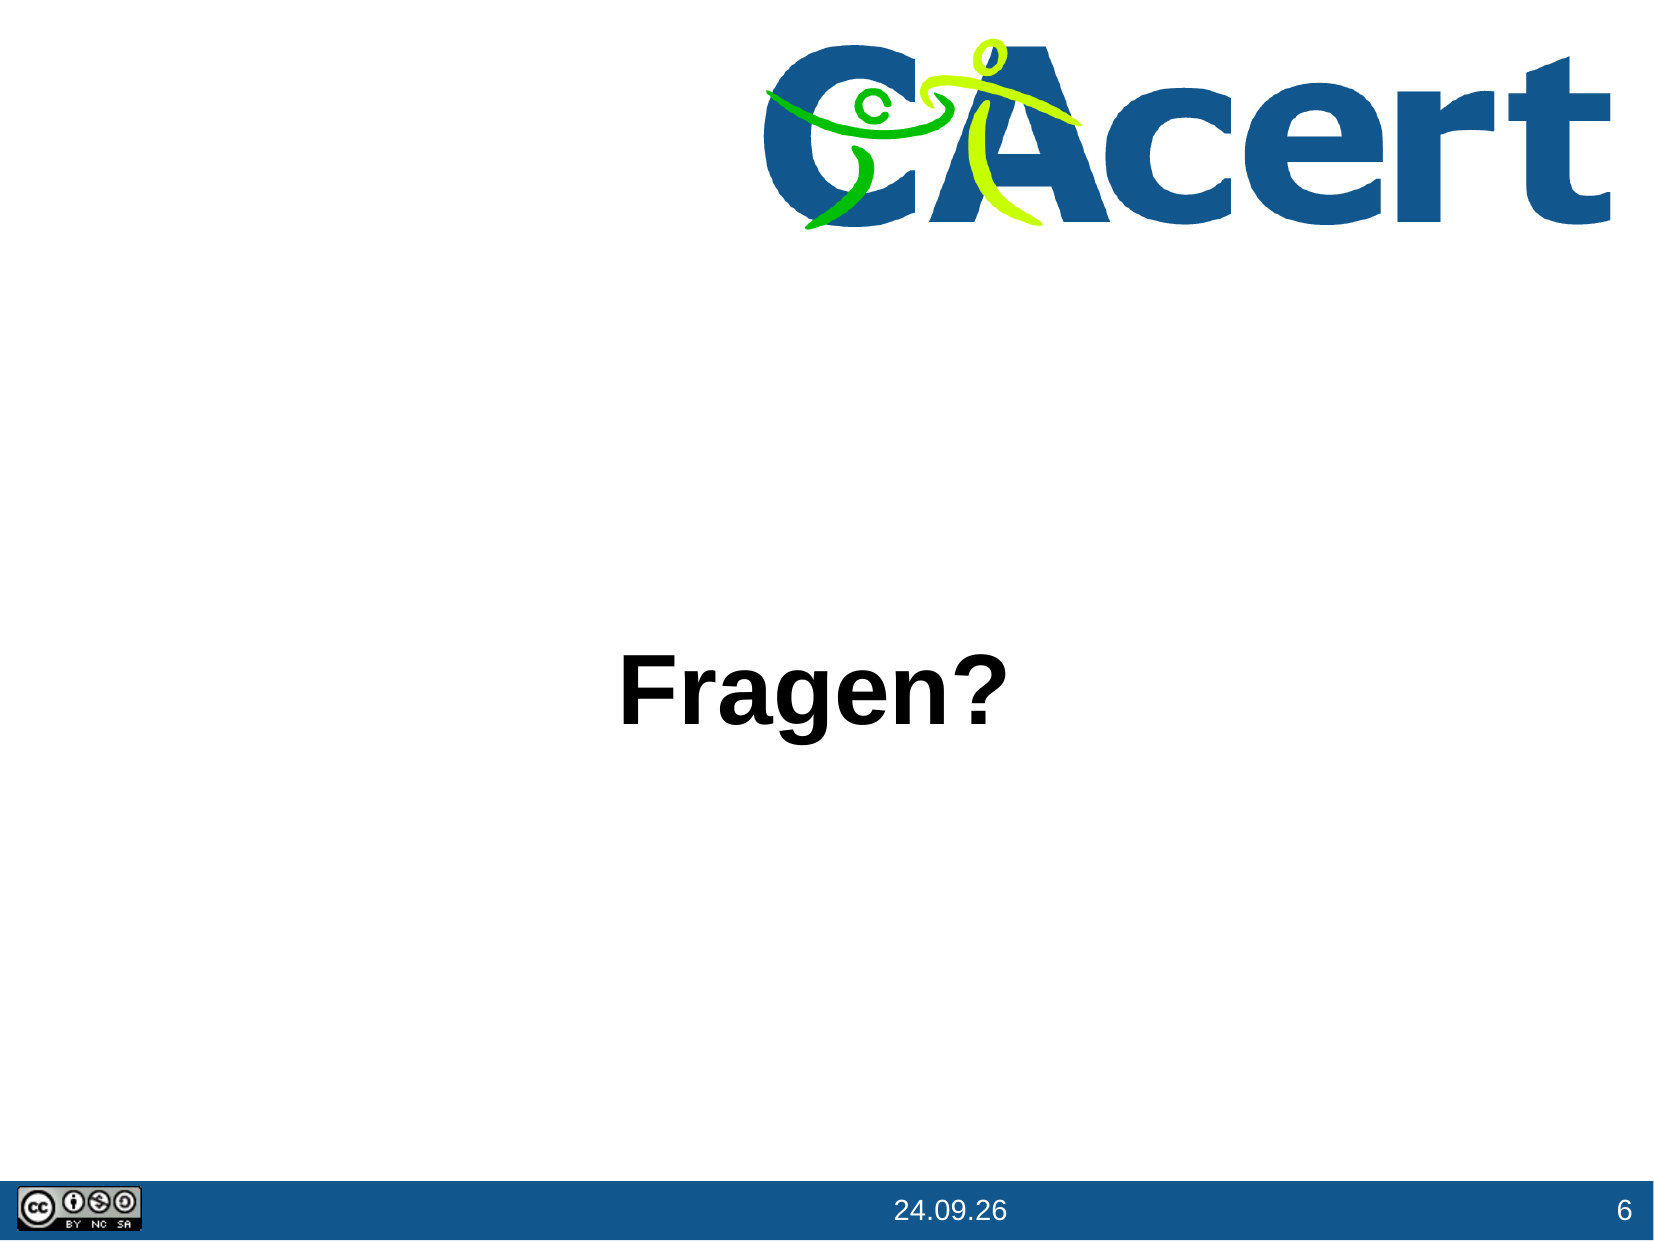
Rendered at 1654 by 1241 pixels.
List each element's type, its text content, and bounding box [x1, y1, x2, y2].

picture [761, 35, 1613, 231]
title Fragen? [70, 265, 1560, 1115]
picture [17, 1186, 142, 1231]
